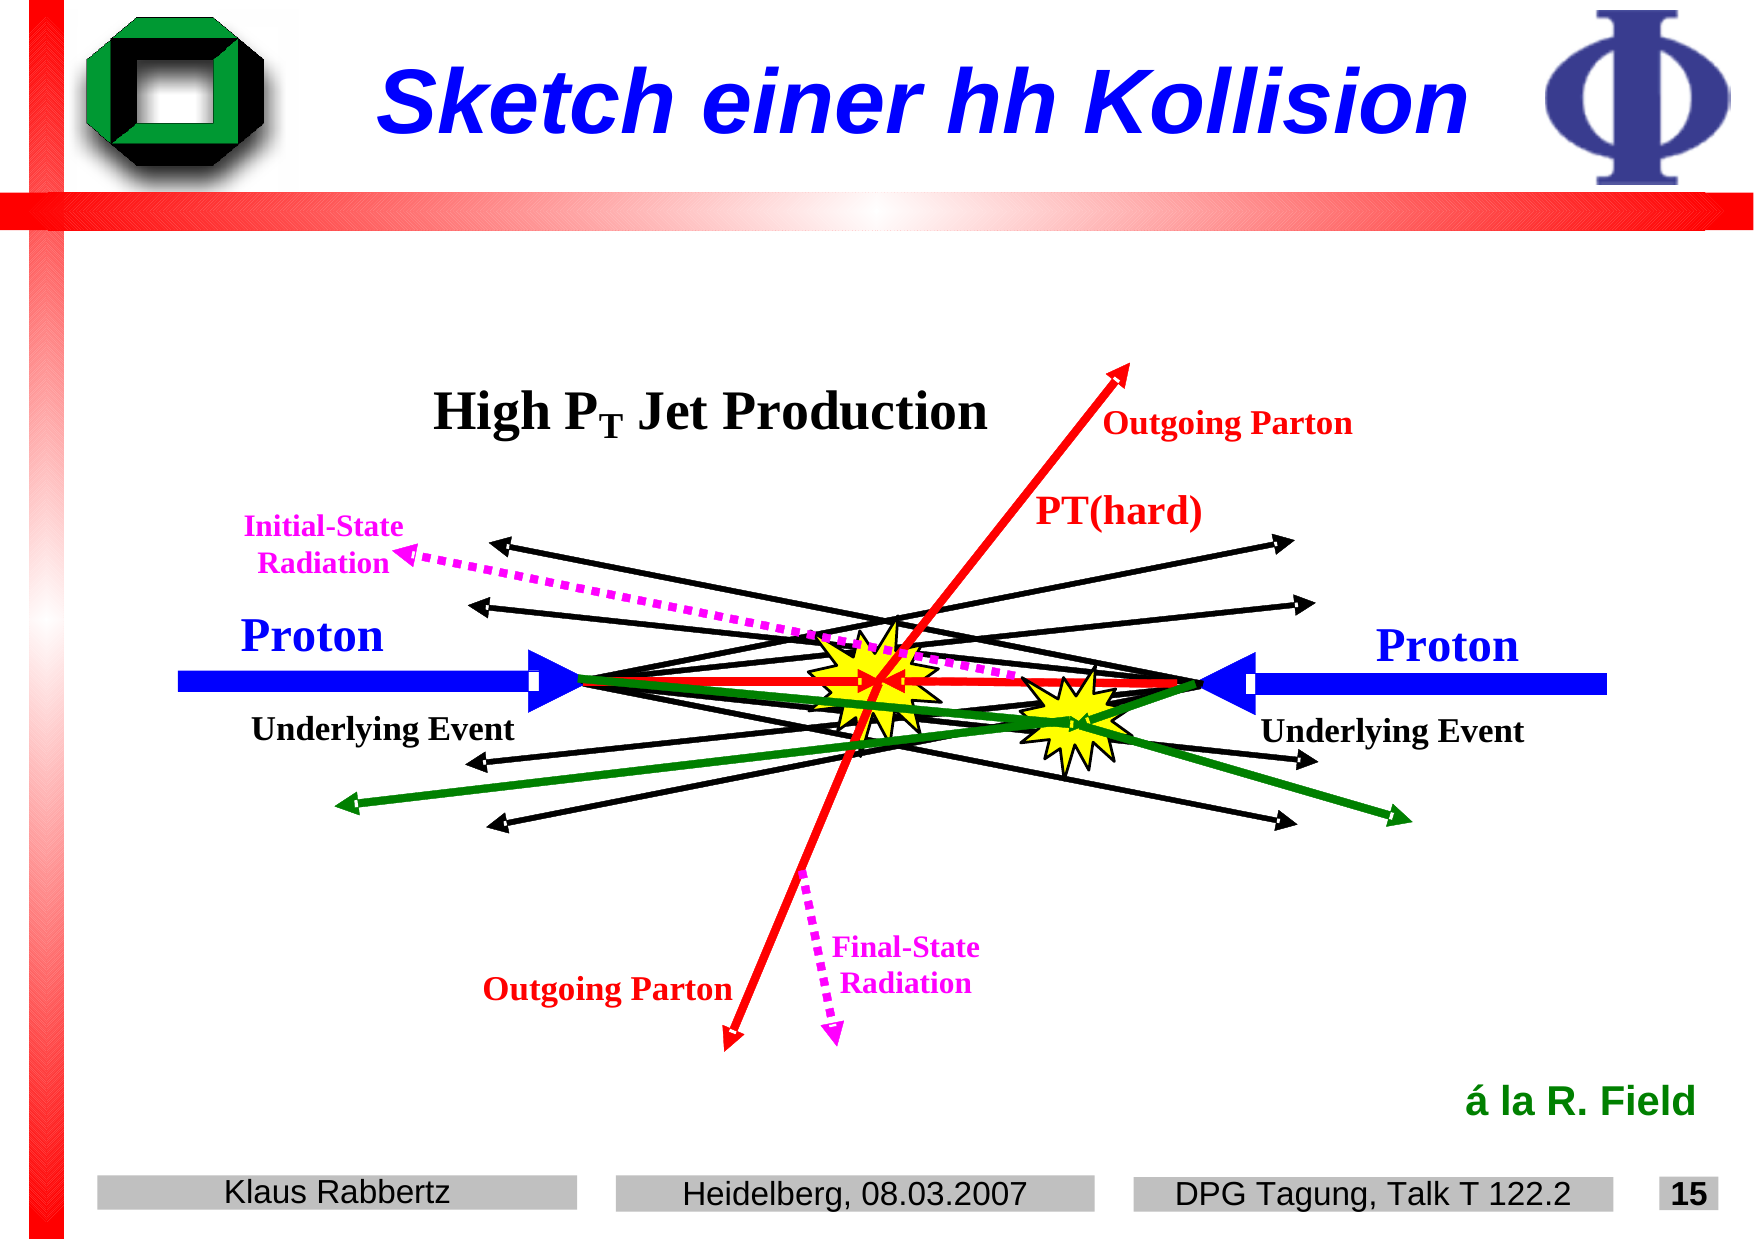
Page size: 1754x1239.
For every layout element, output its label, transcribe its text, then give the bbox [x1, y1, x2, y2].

text_box á la R. Field [1453, 1065, 1709, 1136]
picture [64, 9, 299, 192]
title Sketch einer hh Kollision [282, 21, 1566, 183]
chart [156, 347, 1616, 1066]
picture [1545, 10, 1731, 185]
